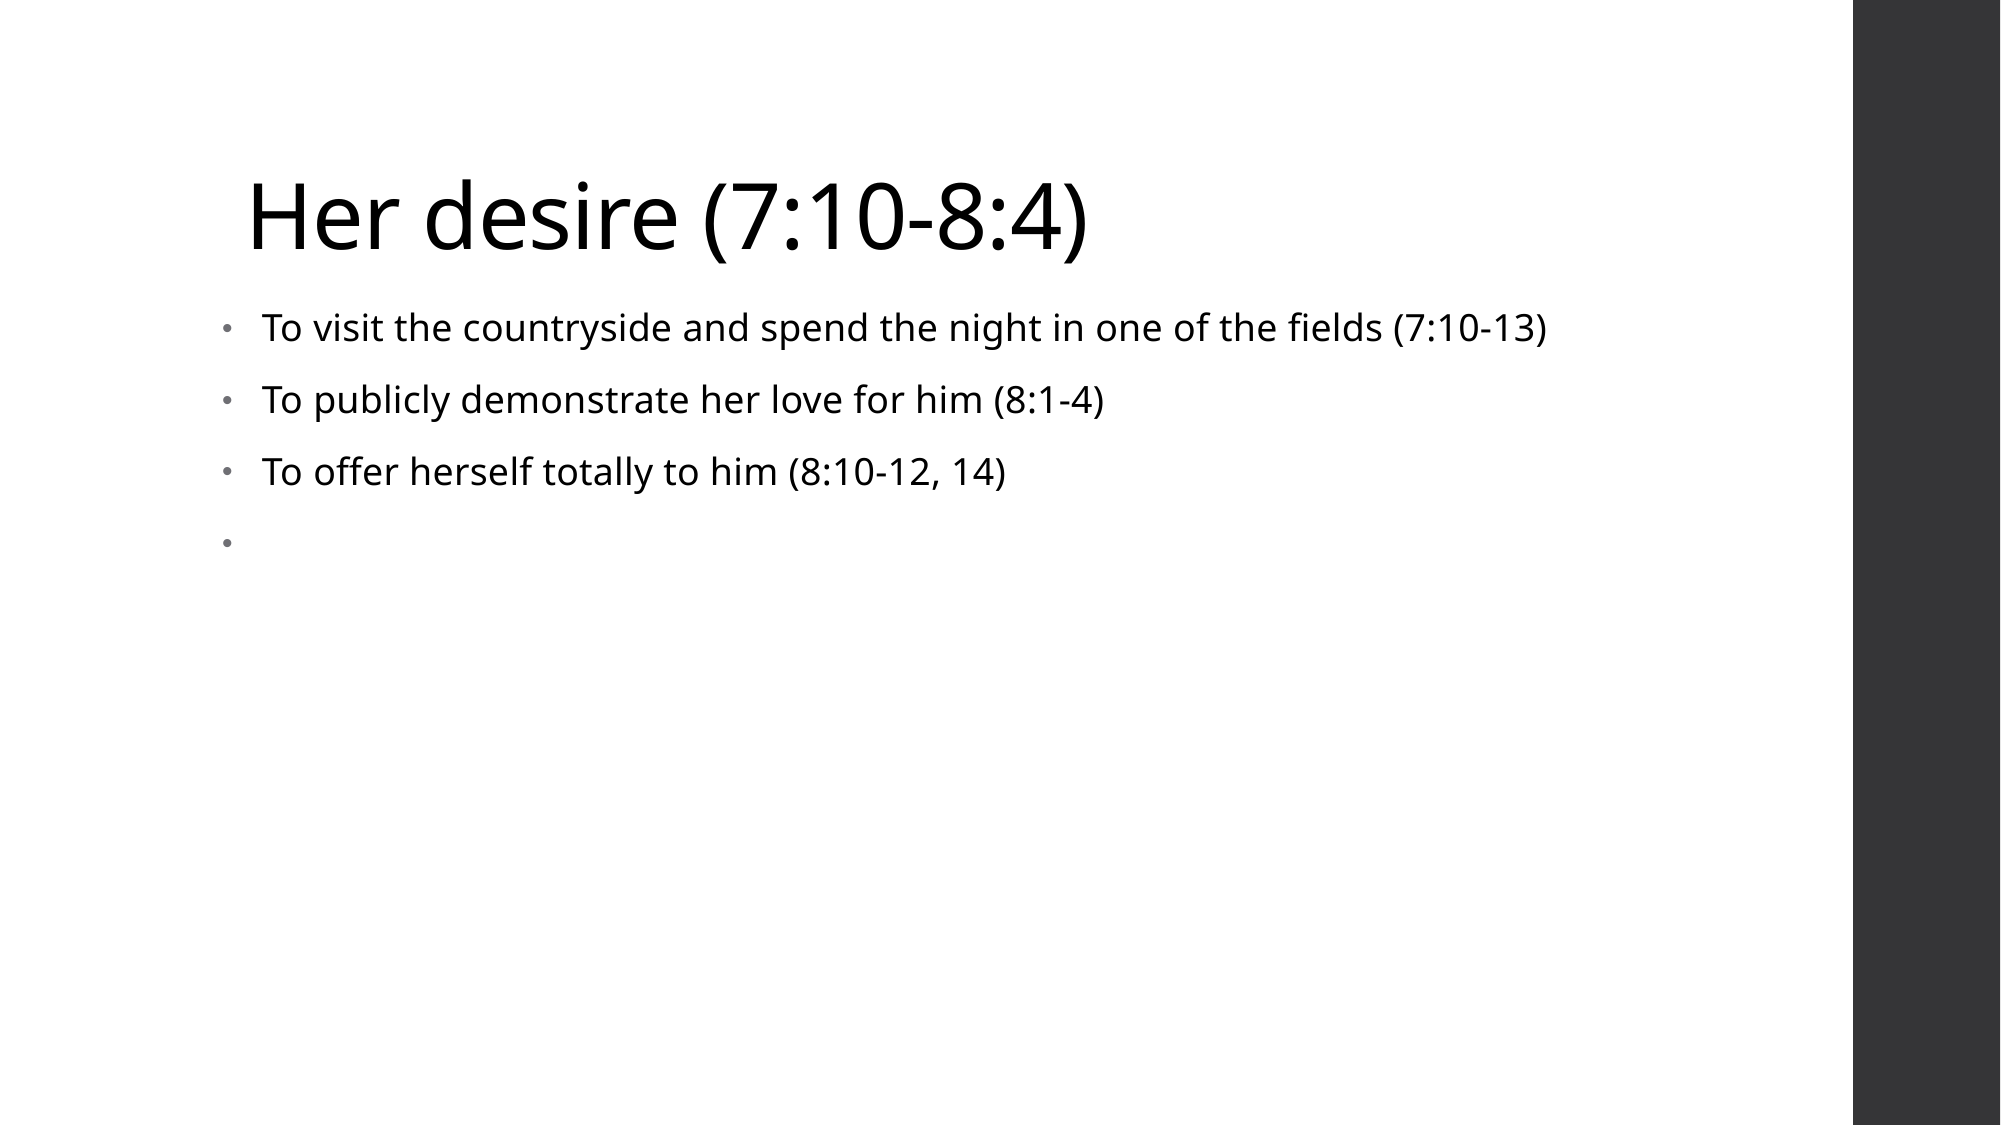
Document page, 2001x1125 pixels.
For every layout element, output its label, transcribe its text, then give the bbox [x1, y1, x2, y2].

list To visit the countryside and spend the night in one of the fields (7:10-13) To publicly demonstrate her love for him (8:1-4) To offer herself totally to him (8:10-12, 14) [206, 299, 1617, 1014]
title Her desire (7:10-8:4) [206, 60, 1797, 278]
